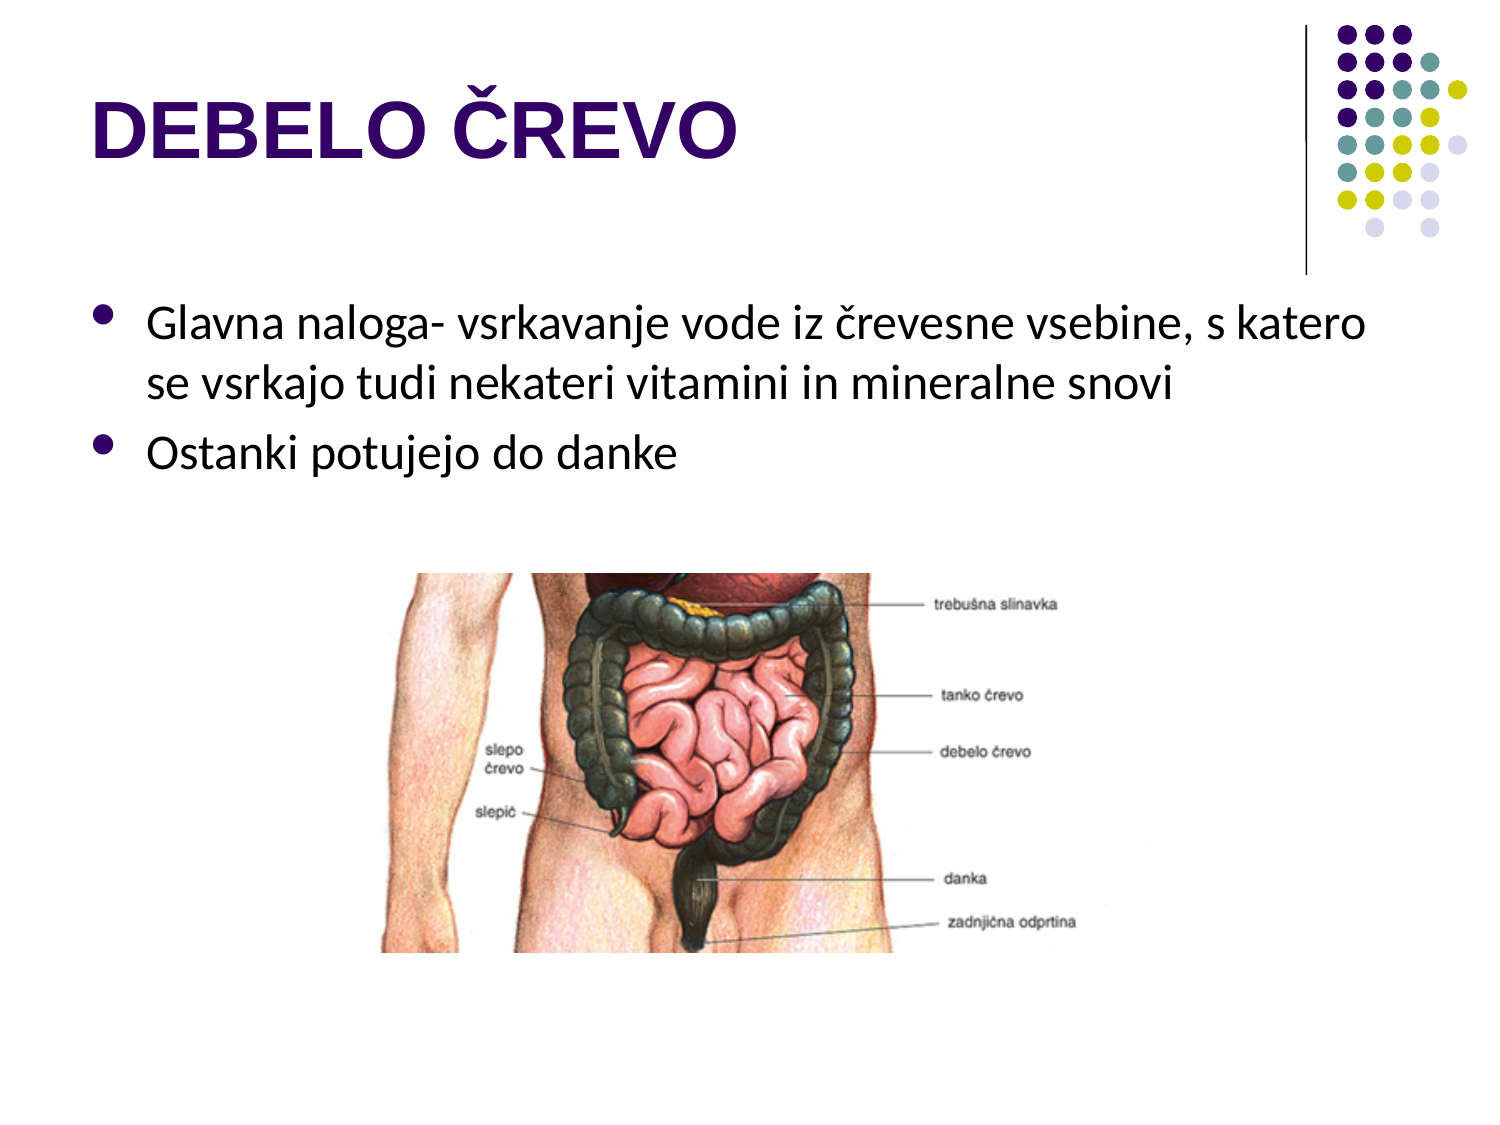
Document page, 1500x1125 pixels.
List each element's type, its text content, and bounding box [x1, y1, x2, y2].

list Glavna naloga- vsrkavanje vode iz črevesne vsebine, s katero se vsrkajo tudi nekateri vitamini in mineralne snovi Ostanki potujejo do danke [75, 282, 1425, 1006]
title DEBELO ČREVO [75, 20, 1313, 233]
picture [230, 573, 1223, 953]
